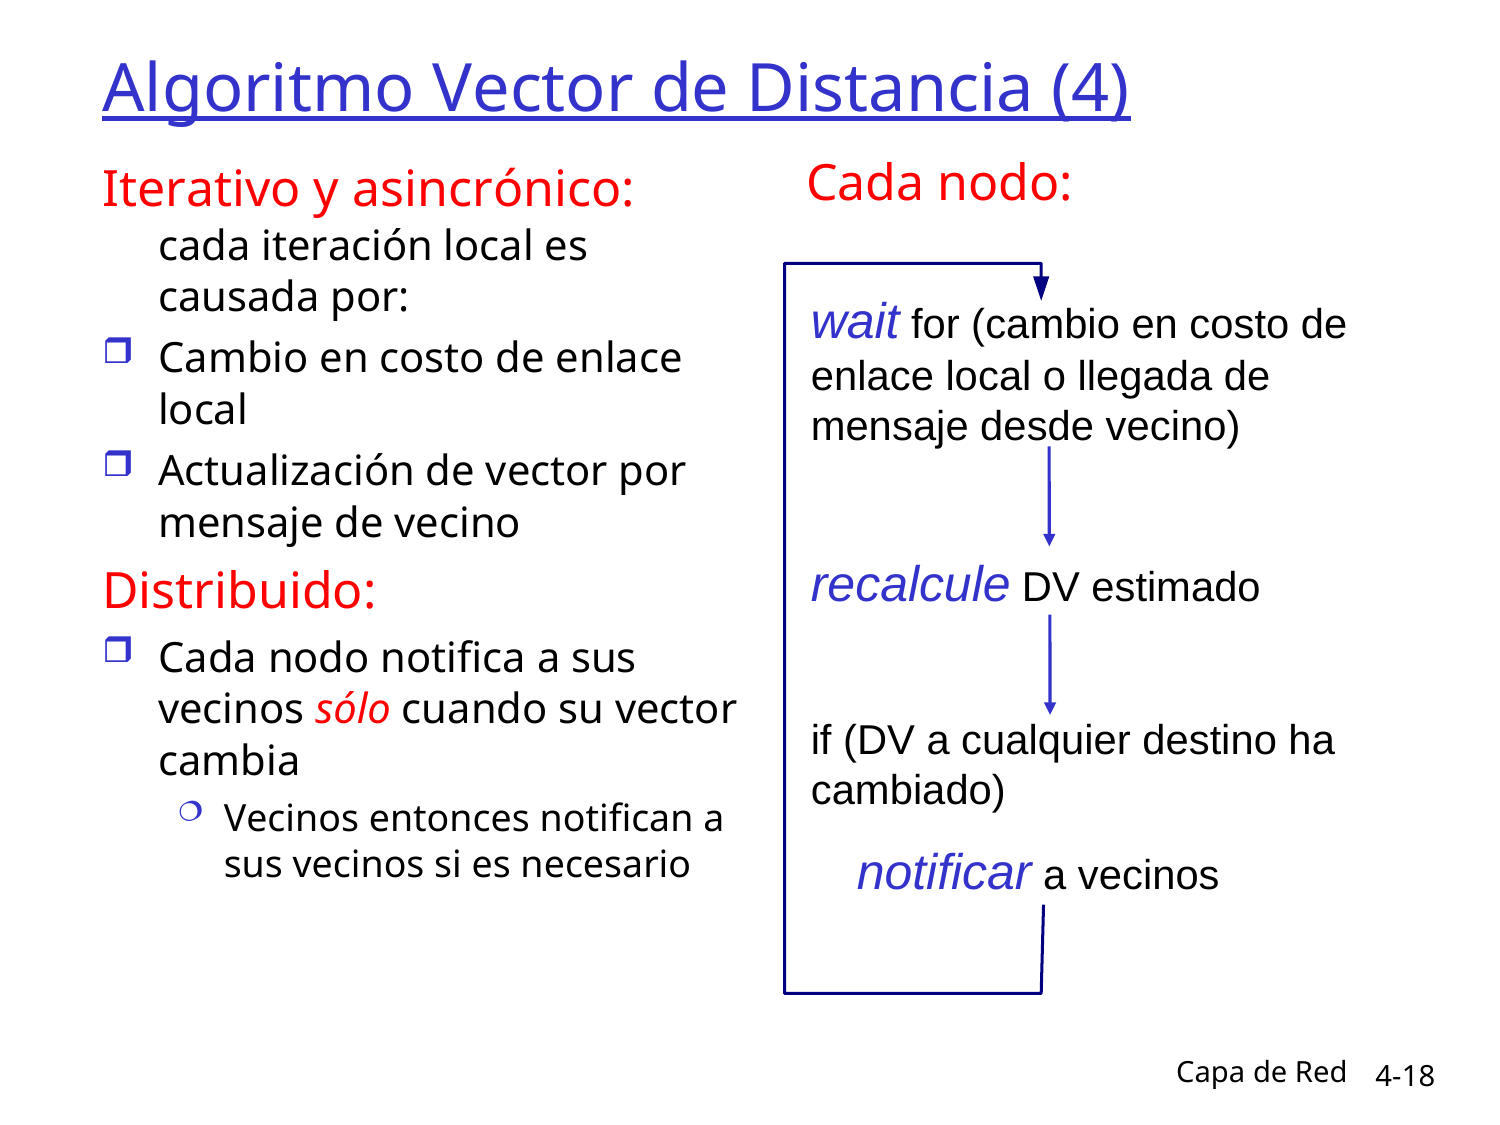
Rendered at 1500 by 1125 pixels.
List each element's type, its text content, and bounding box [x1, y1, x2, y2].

title Algoritmo Vector de Distancia (4) [87, 15, 1363, 158]
text_box wait for (cambio en costo de enlace local o llegada de mensaje desde vecino) recalcule DV estimado if (DV a cualquier destino ha cambiado) notificar a vecinos [796, 195, 1374, 983]
text_box Cada nodo: [791, 149, 1089, 220]
list Iterativo y asincrónico: cada iteración local es causada por: Cambio en costo de enlace local Actualización de vector por mensaje de vecino Distribuido: Cada nodo notifica a sus vecinos sólo cuando su vector cambia Vecinos entonces notifican a sus vecinos si es necesario [87, 149, 754, 1066]
